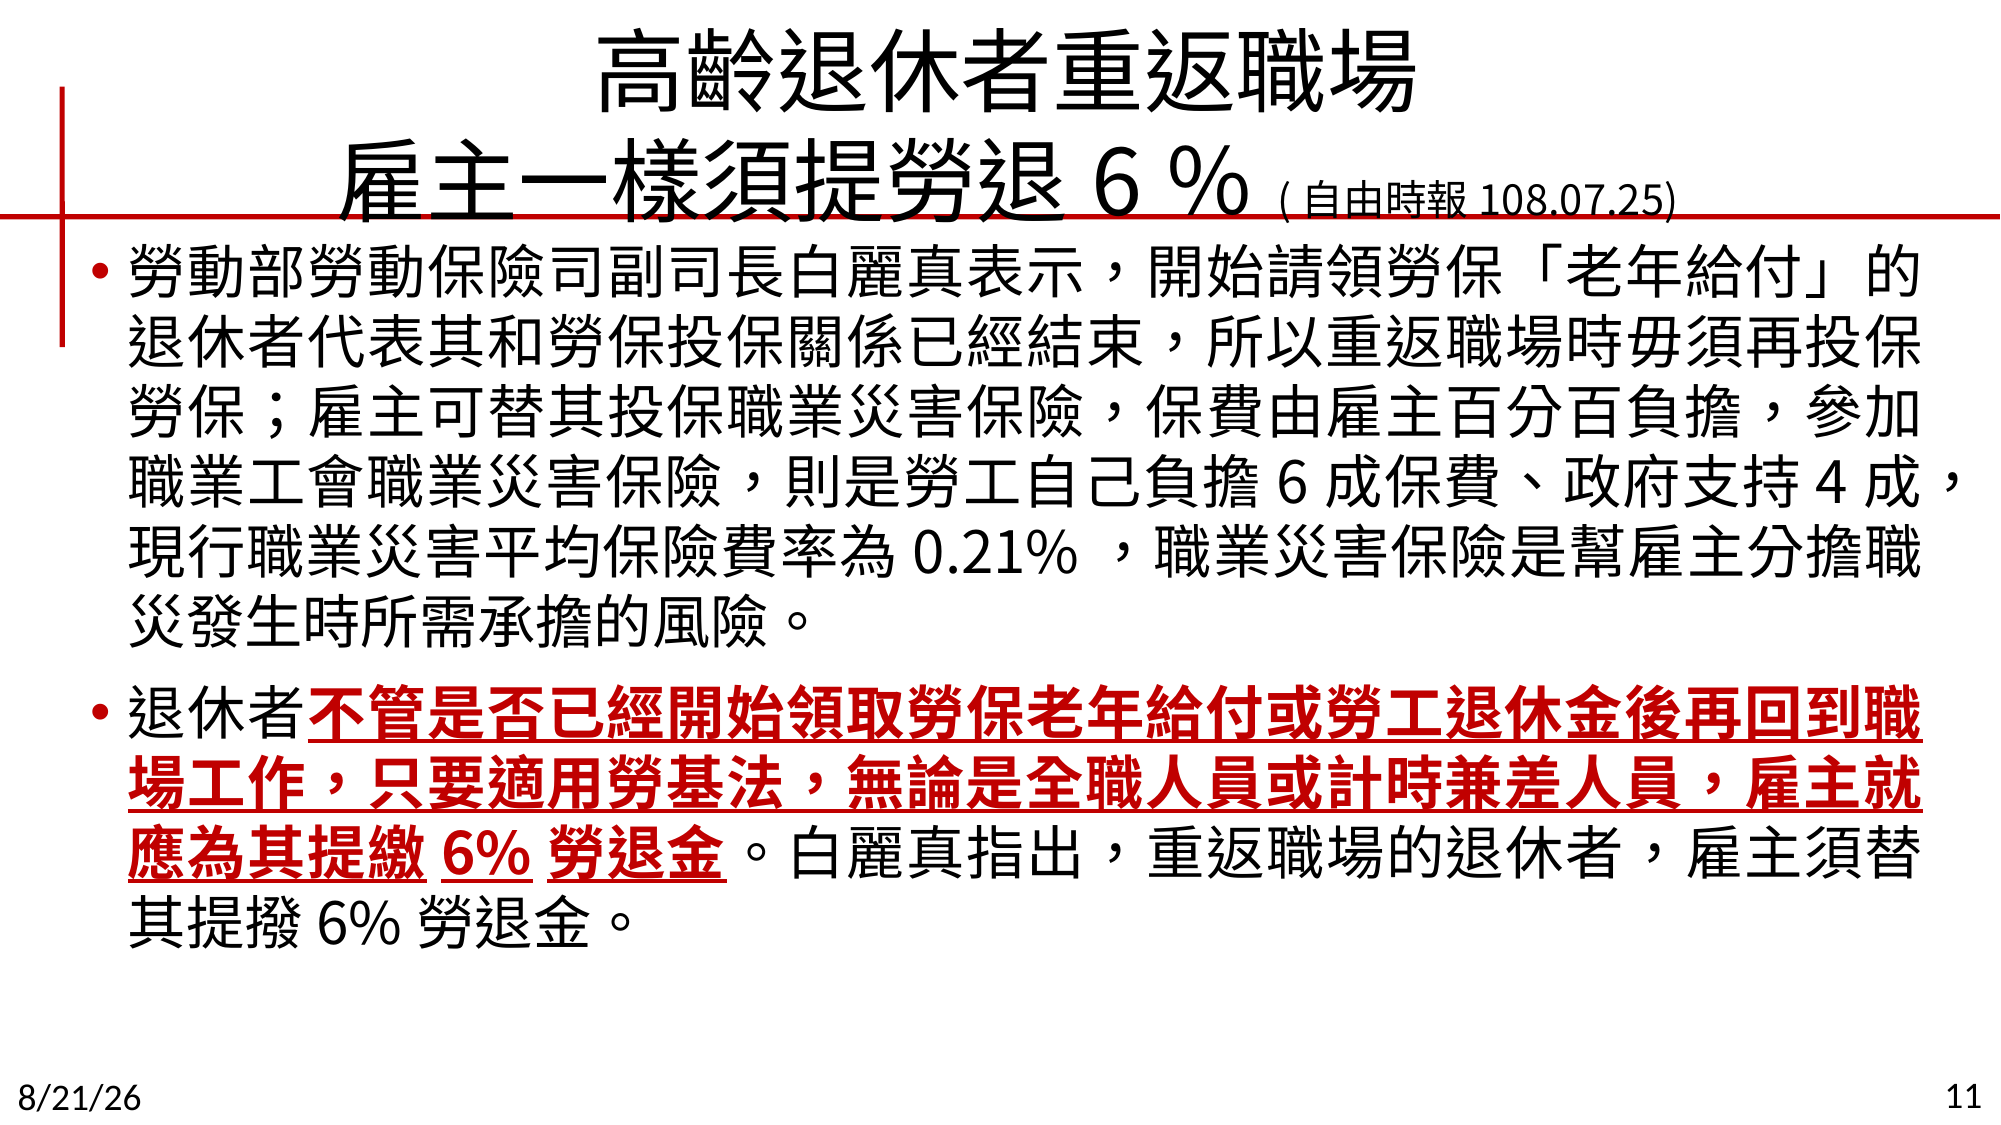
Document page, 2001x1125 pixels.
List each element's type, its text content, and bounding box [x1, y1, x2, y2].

title 高齡退休者重返職場 雇主一樣須提勞退6％(自由時報108.07.25) [75, 6, 1938, 211]
slide_number 9/22/20 [2, 1065, 452, 1116]
list 勞動部勞動保險司副司長白麗真表示，開始請領勞保「老年給付」的退休者代表其和勞保投保關係已經結束，所以重返職場時毋須再投保勞保；雇主可替其投保職業災害保險，保費由雇主百分百負擔，參加職業工會職業災害保險，則是勞工自己負擔6成保費、政府支持4成，現行職業災害平均保險費率為0.21%，職業災害保險是幫雇主分擔職災發生時所需承擔的風險。 退休者不管是否已經開始領取勞保老年給付或勞工退休金後再回到職場工作，只要適用勞基法，無論是全職人員或計時兼差人員，雇主就應為其提繳6%勞退金。白麗真指出，重返職場的退休者，雇主須替其提撥6%勞退金。 [75, 228, 1938, 1038]
slide_number <編號> [1701, 1063, 1998, 1118]
